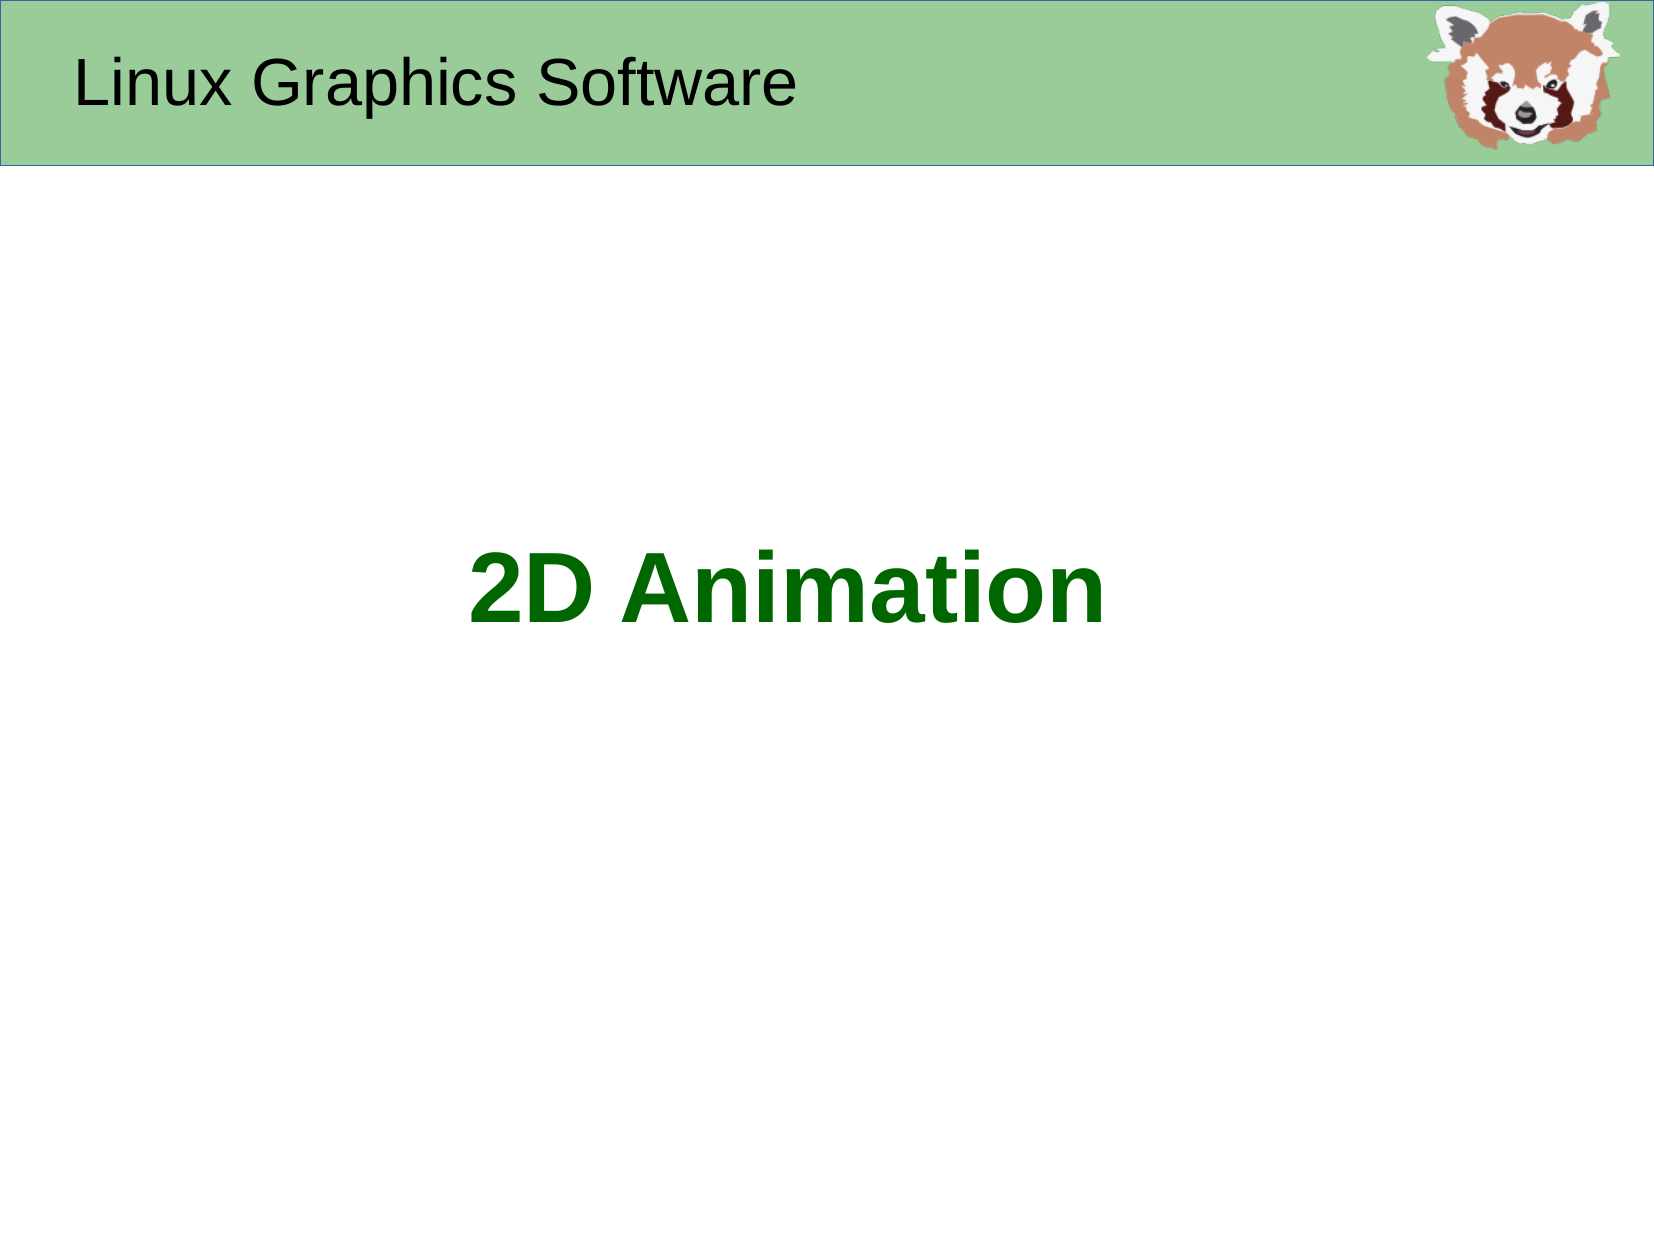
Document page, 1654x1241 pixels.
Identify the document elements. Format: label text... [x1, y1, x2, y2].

text_box [0, 0, 1654, 166]
text_box 2D Animation [453, 525, 1124, 652]
title Linux Graphics Software [0, 15, 856, 151]
picture [1426, 2, 1621, 151]
